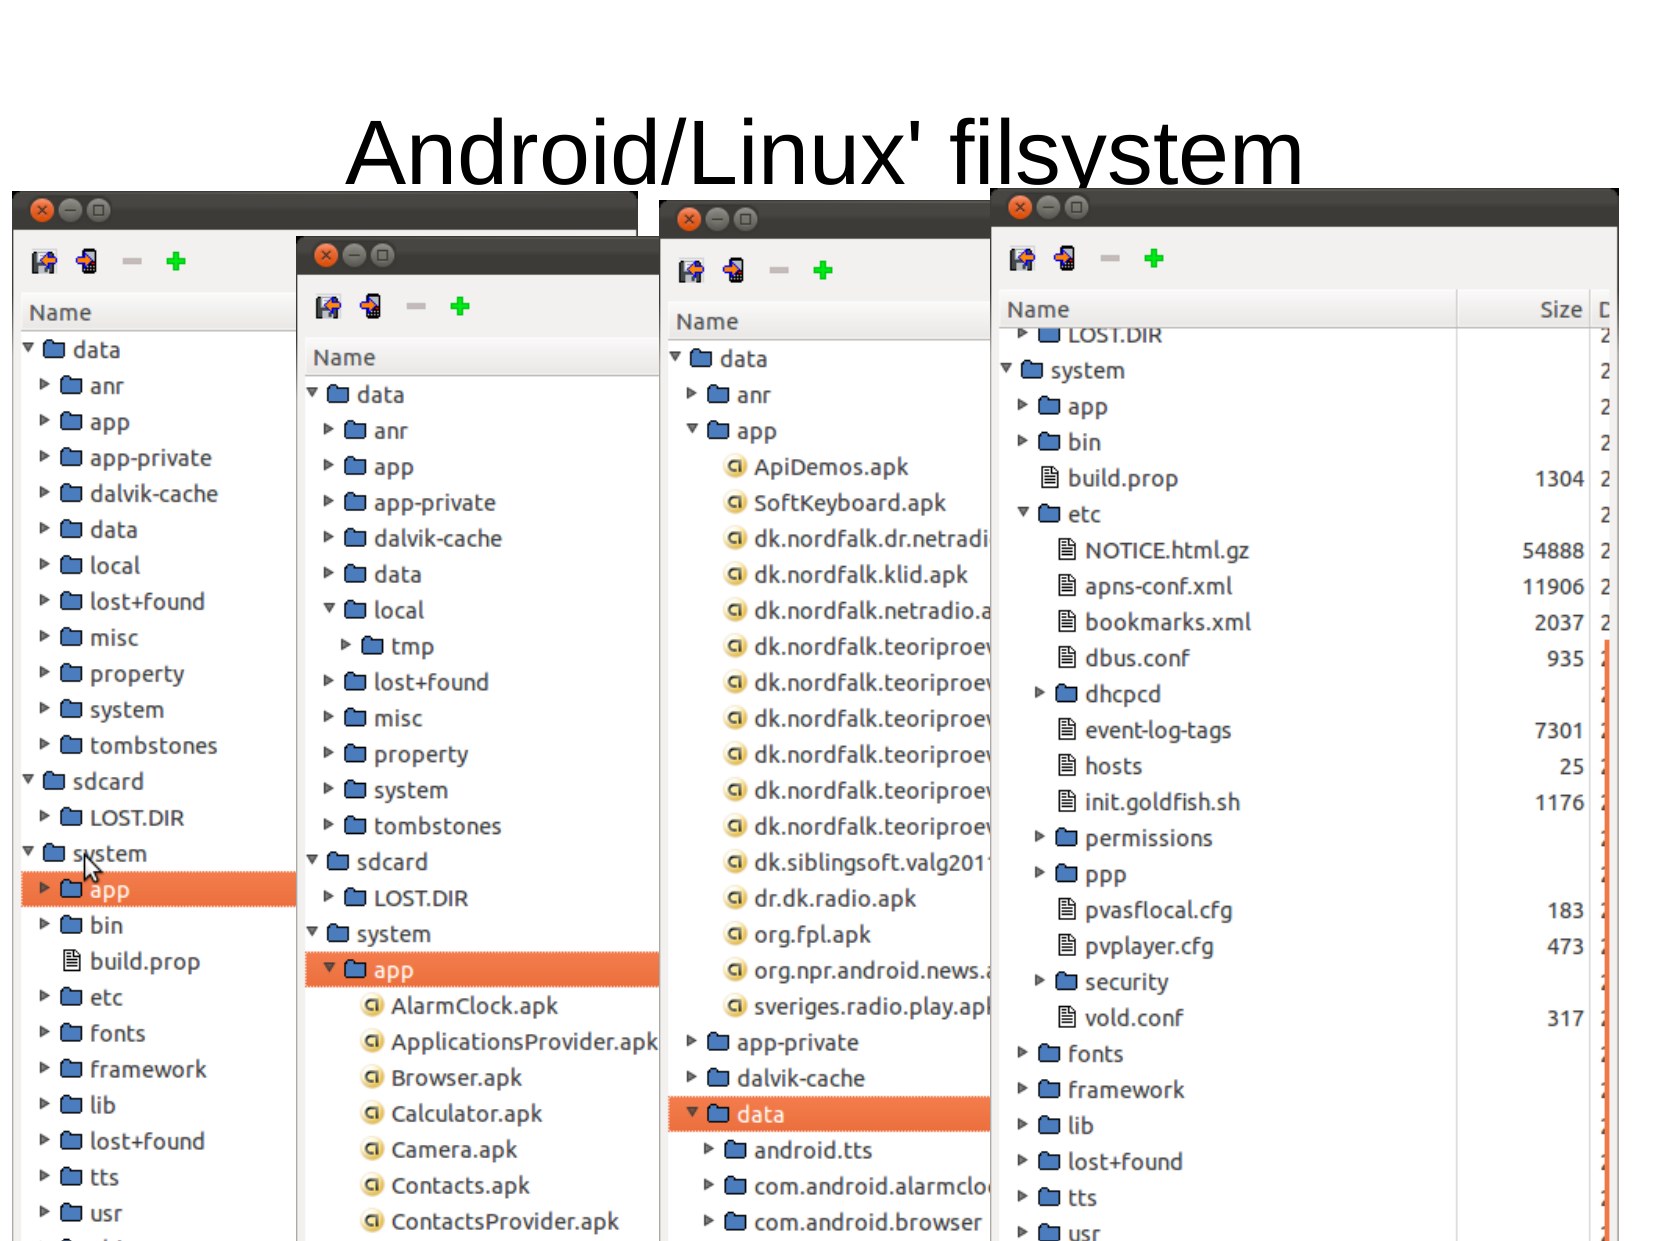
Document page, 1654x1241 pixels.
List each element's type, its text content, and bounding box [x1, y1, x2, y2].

title Android/Linux' filsystem [82, 49, 1571, 236]
picture [12, 188, 1619, 1241]
